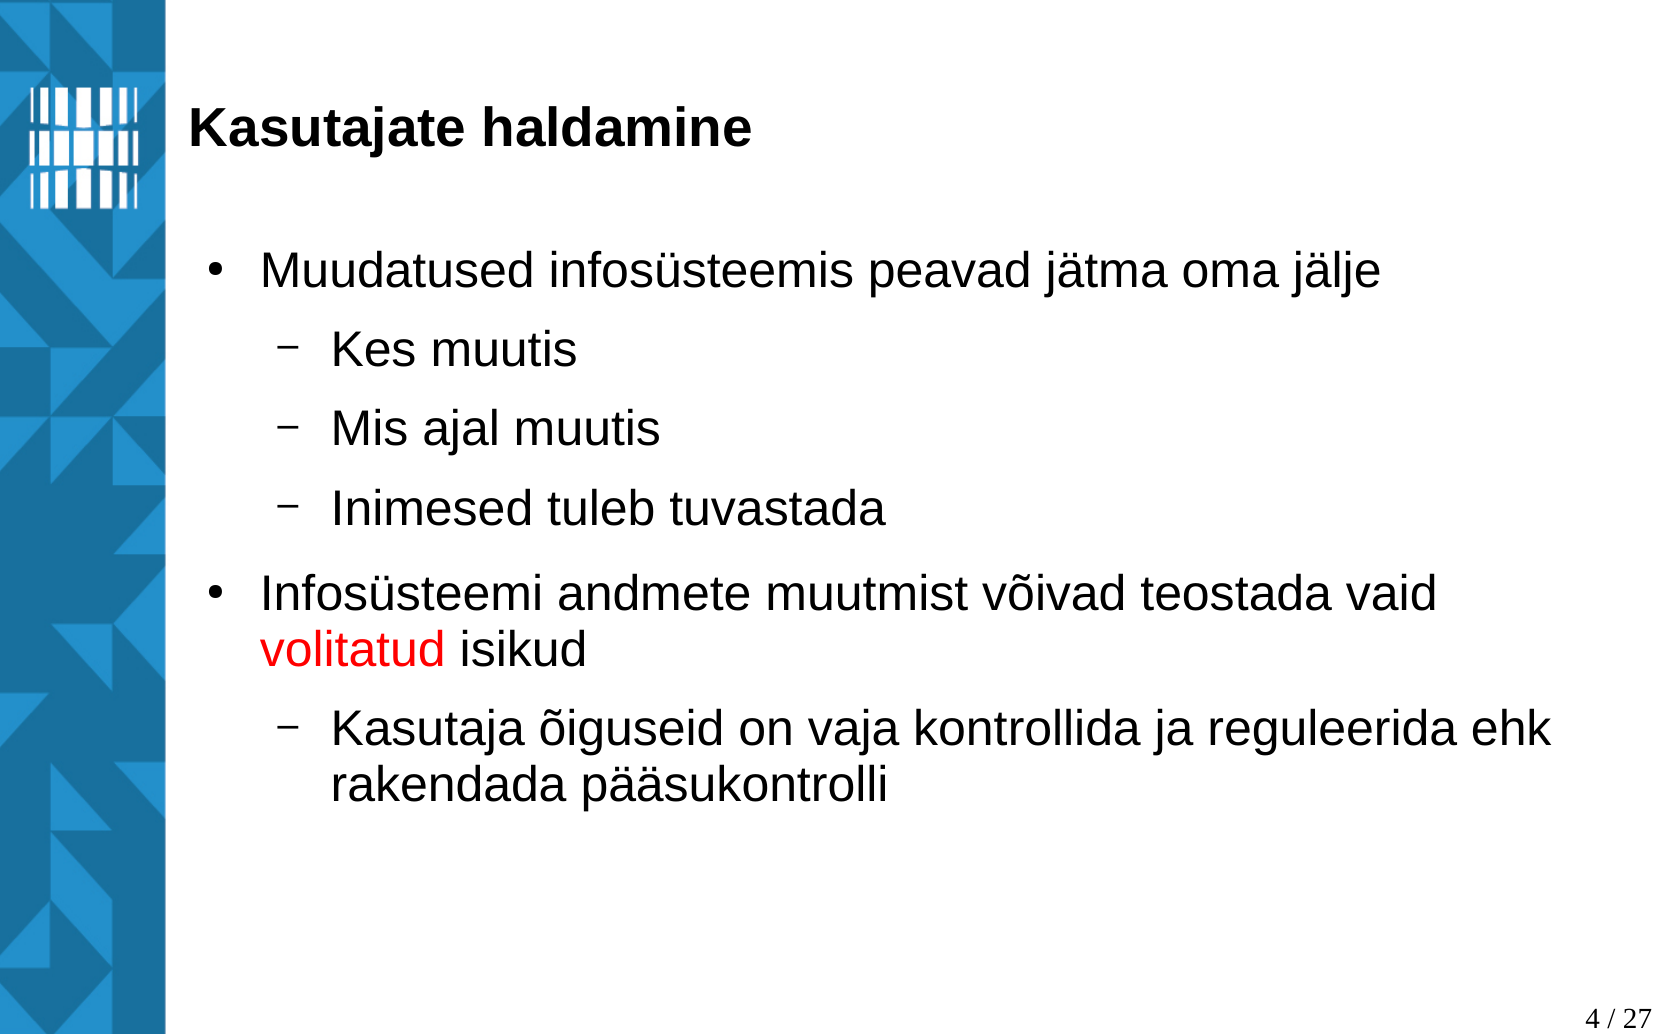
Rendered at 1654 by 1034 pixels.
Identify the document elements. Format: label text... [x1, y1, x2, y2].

list Muudatused infosüsteemis peavad jätma oma jälje Kes muutis Mis ajal muutis Inimesed tuleb tuvastada Infosüsteemi andmete muutmist võivad teostada vaid volitatud isikud Kasutaja õiguseid on vaja kontrollida ja reguleerida ehk rakendada pääsukontrolli [188, 241, 1625, 936]
title Kasutajate haldamine [188, 41, 1565, 214]
